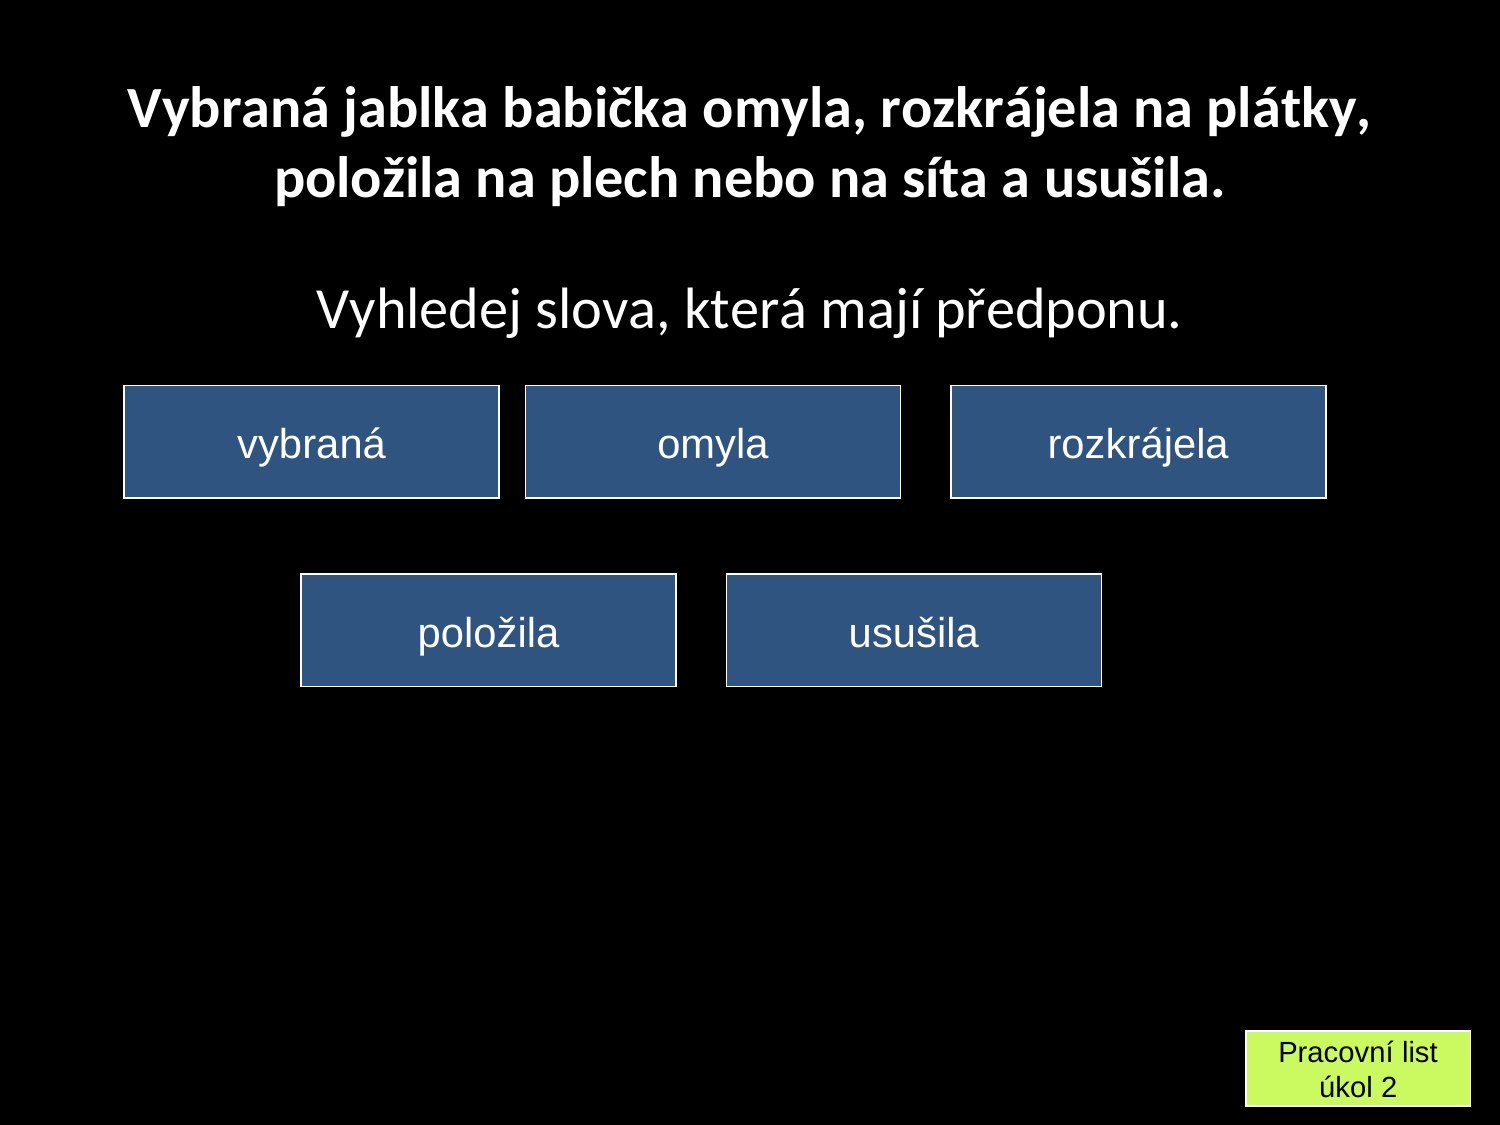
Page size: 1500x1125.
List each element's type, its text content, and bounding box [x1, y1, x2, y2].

list Vyhledej slova, která mají předponu. [75, 262, 1426, 622]
text_box položila [301, 574, 677, 687]
text_box omyla [525, 385, 901, 498]
title Vybraná jablka babička omyla, rozkrájela na plátky, položila na plech nebo na síta a usušila. [75, 45, 1426, 233]
text_box usušila [726, 574, 1102, 687]
text_box vybraná [123, 385, 499, 498]
text_box Pracovní list úkol 2 [1245, 1030, 1471, 1106]
text_box rozkrájela [950, 385, 1326, 498]
